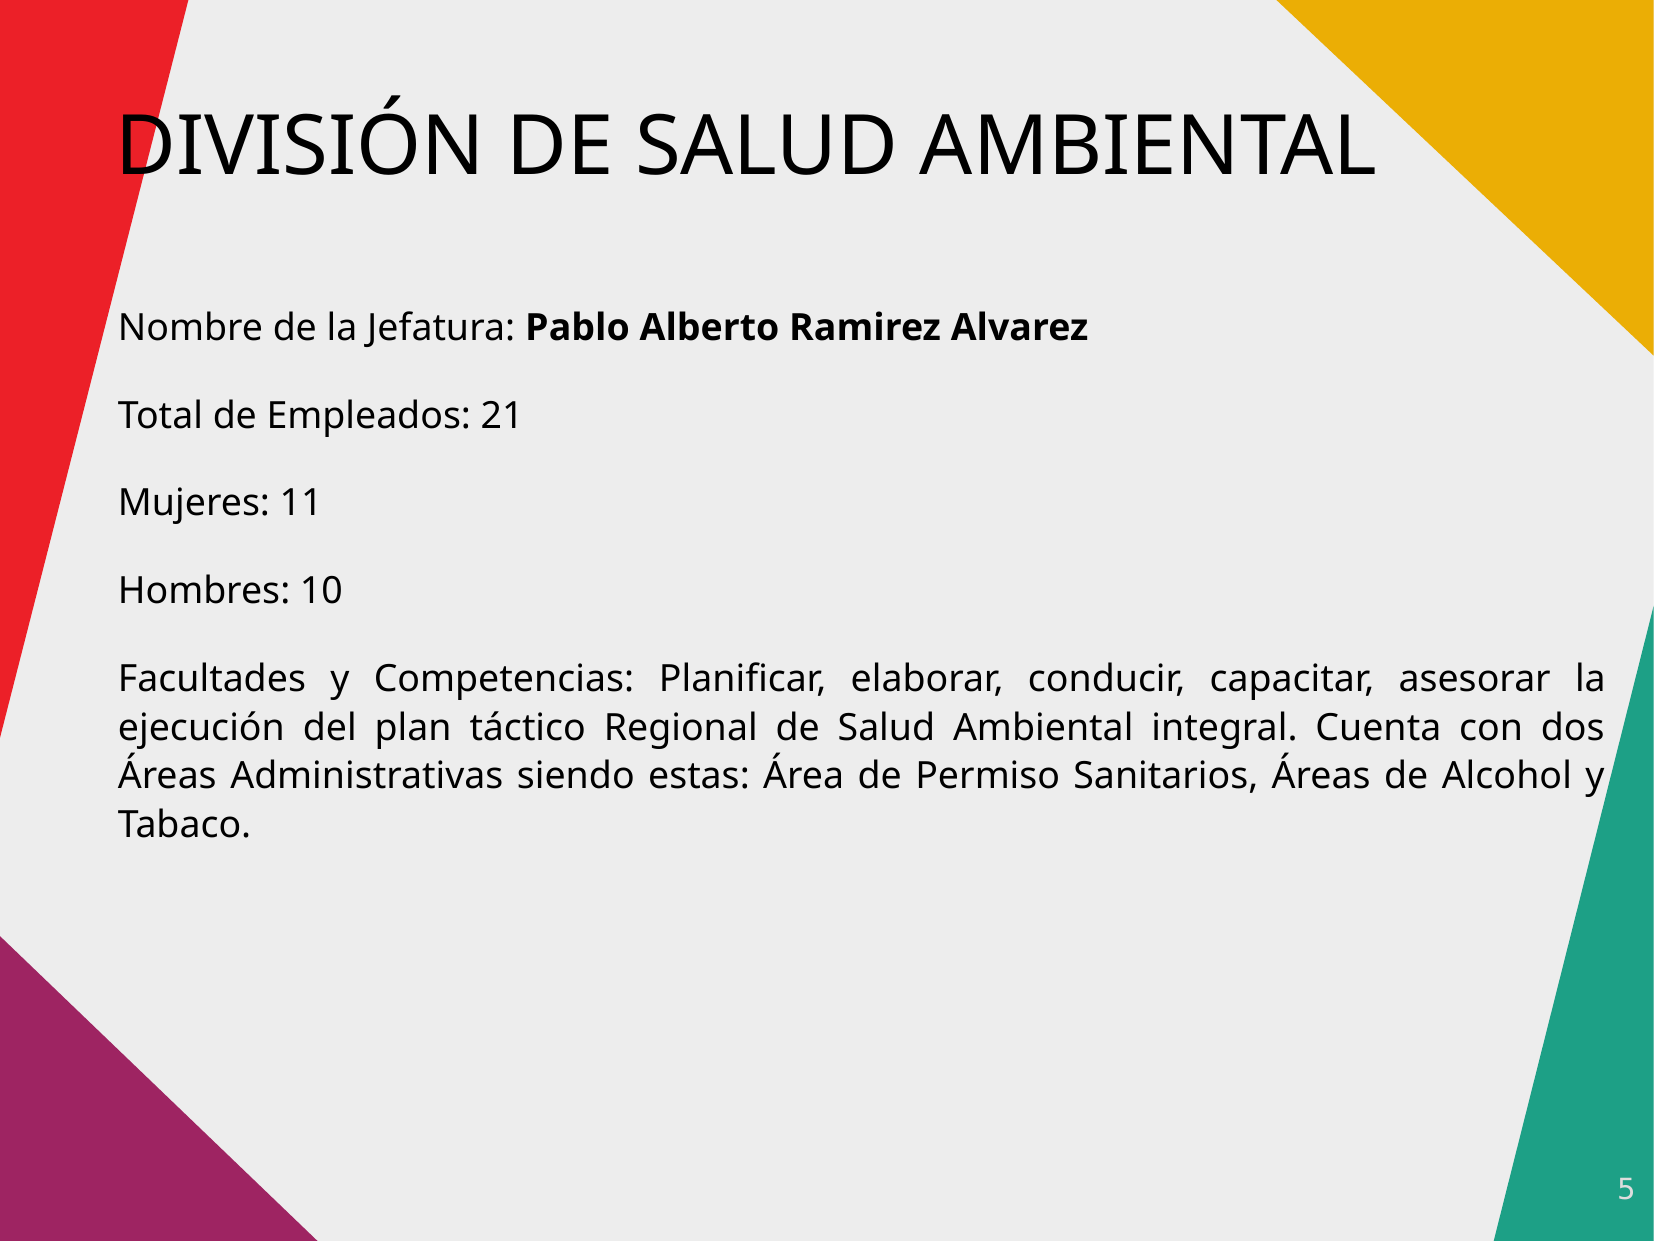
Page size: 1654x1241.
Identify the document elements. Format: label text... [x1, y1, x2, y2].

title DIVISIÓN DE SALUD AMBIENTAL [82, 30, 1412, 246]
text_box Nombre de la Jefatura: Pablo Alberto Ramirez Alvarez Total de Empleados: 21 Mujeres: 11 Hombres: 10 Facultades y Competencias: Planificar, elaborar, conducir, capacitar, asesorar la ejecución del plan táctico Regional de Salud Ambiental integral. Cuenta con dos Áreas Administrativas siendo estas: Área de Permiso Sanitarios, Áreas de Alcohol y Tabaco. [117, 299, 1607, 1019]
